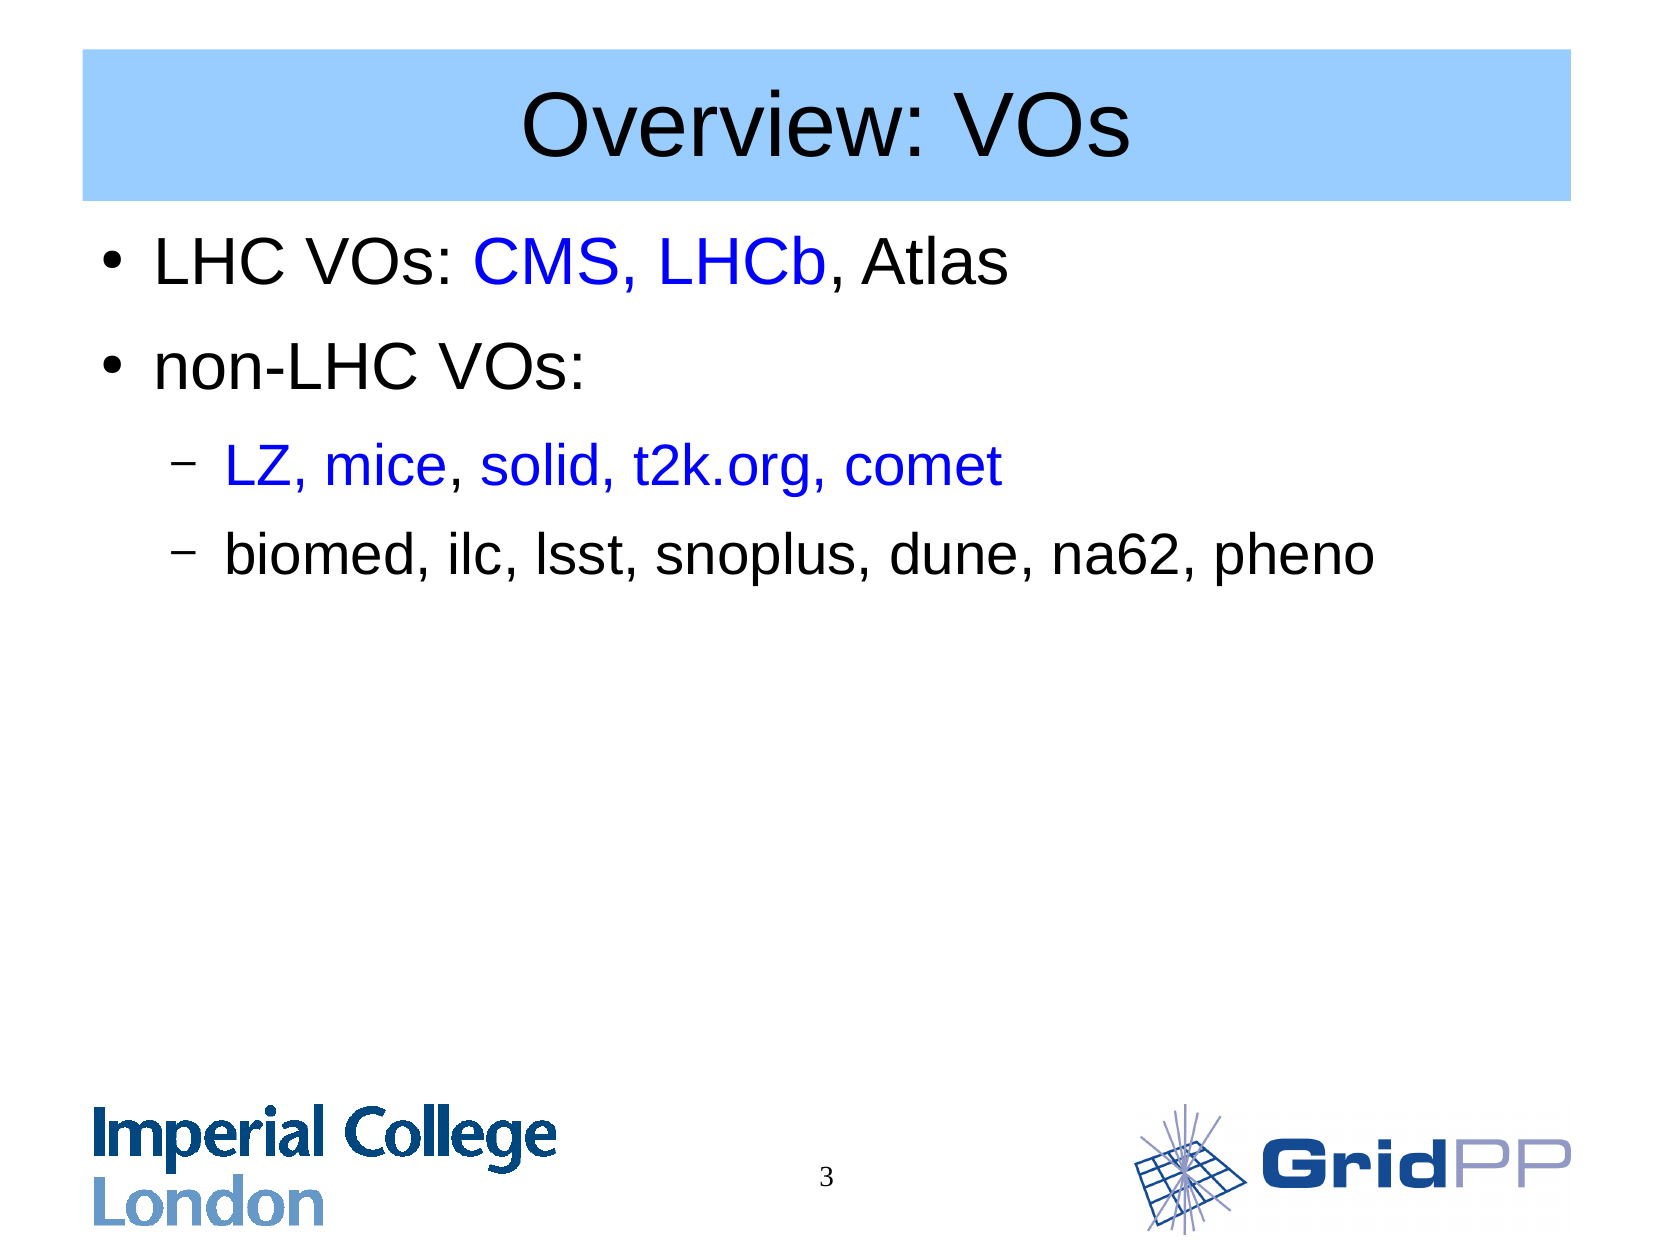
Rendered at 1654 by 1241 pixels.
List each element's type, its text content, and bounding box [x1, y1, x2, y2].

title Overview: VOs [82, 49, 1571, 201]
picture [94, 1104, 556, 1226]
picture [1134, 1104, 1571, 1235]
list LHC VOs: CMS, LHCb, Atlas non-LHC VOs: LZ, mice, solid, t2k.org, comet biomed, ilc, lsst, snoplus, dune, na62, pheno [82, 224, 1571, 1063]
